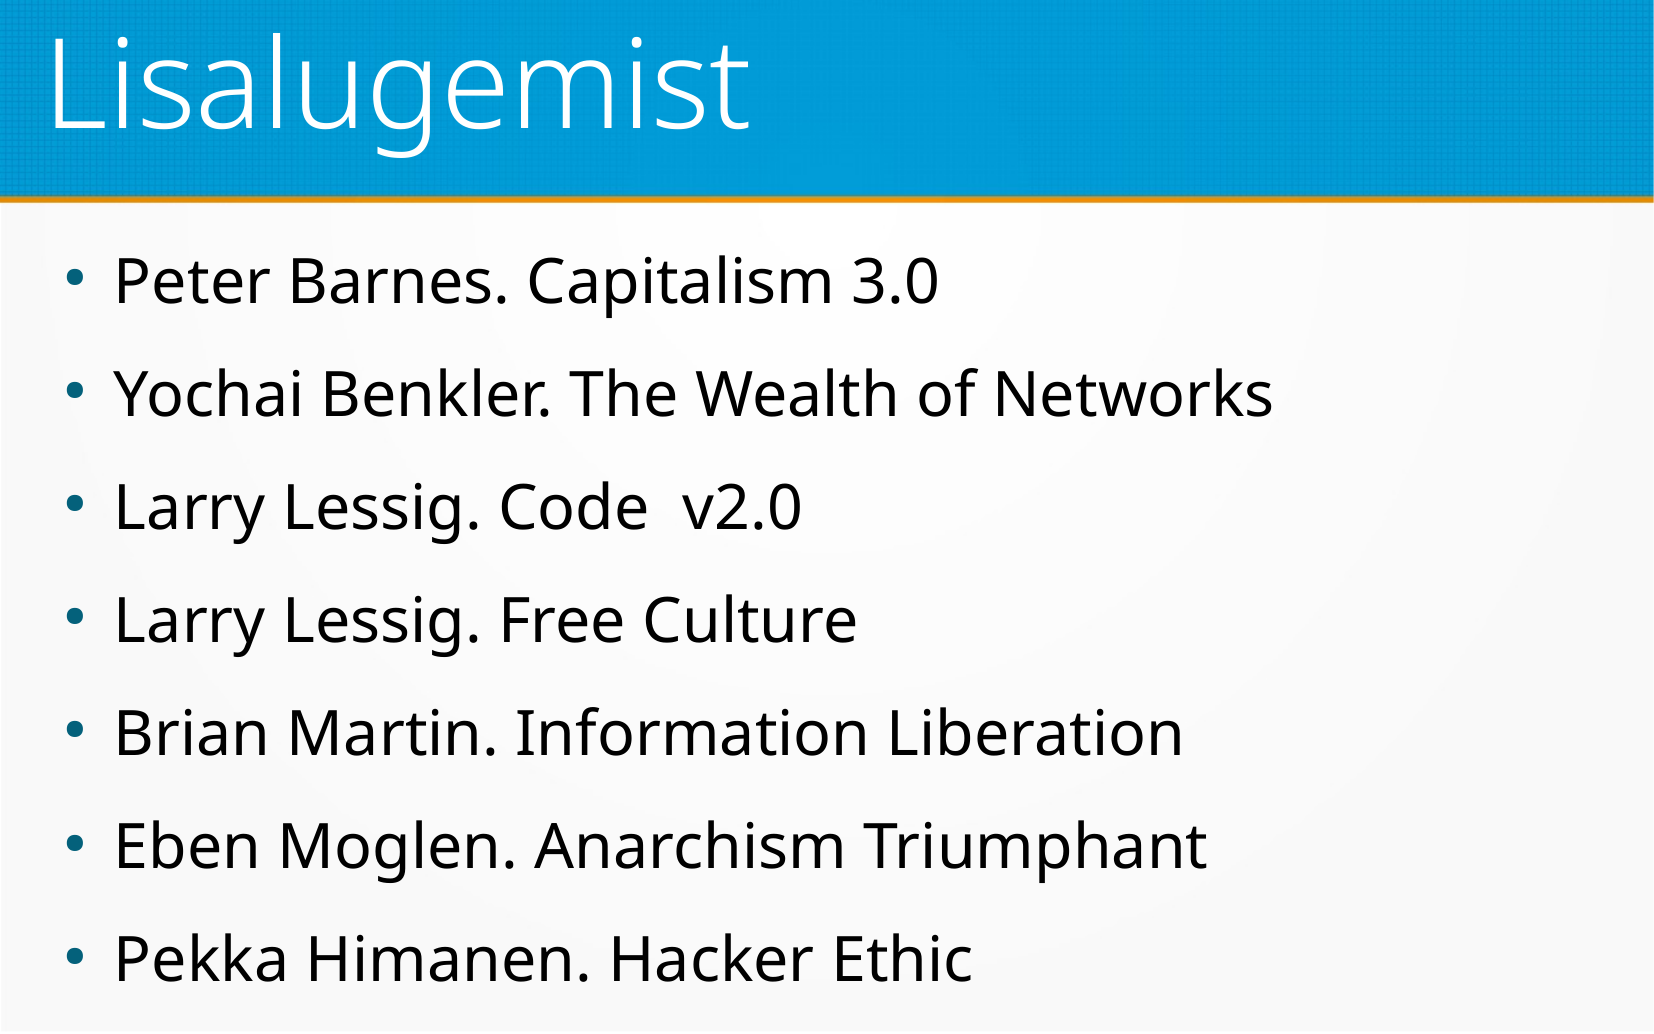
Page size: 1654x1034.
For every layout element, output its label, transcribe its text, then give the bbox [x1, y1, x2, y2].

picture [0, 195, 1654, 1034]
list Peter Barnes. Capitalism 3.0 Yochai Benkler. The Wealth of Networks Larry Lessig. Code v2.0 Larry Lessig. Free Culture Brian Martin. Information Liberation Eben Moglen. Anarchism Triumphant Pekka Himanen. Hacker Ethic [47, 236, 1607, 1002]
title Lisalugemist [43, 0, 1619, 166]
